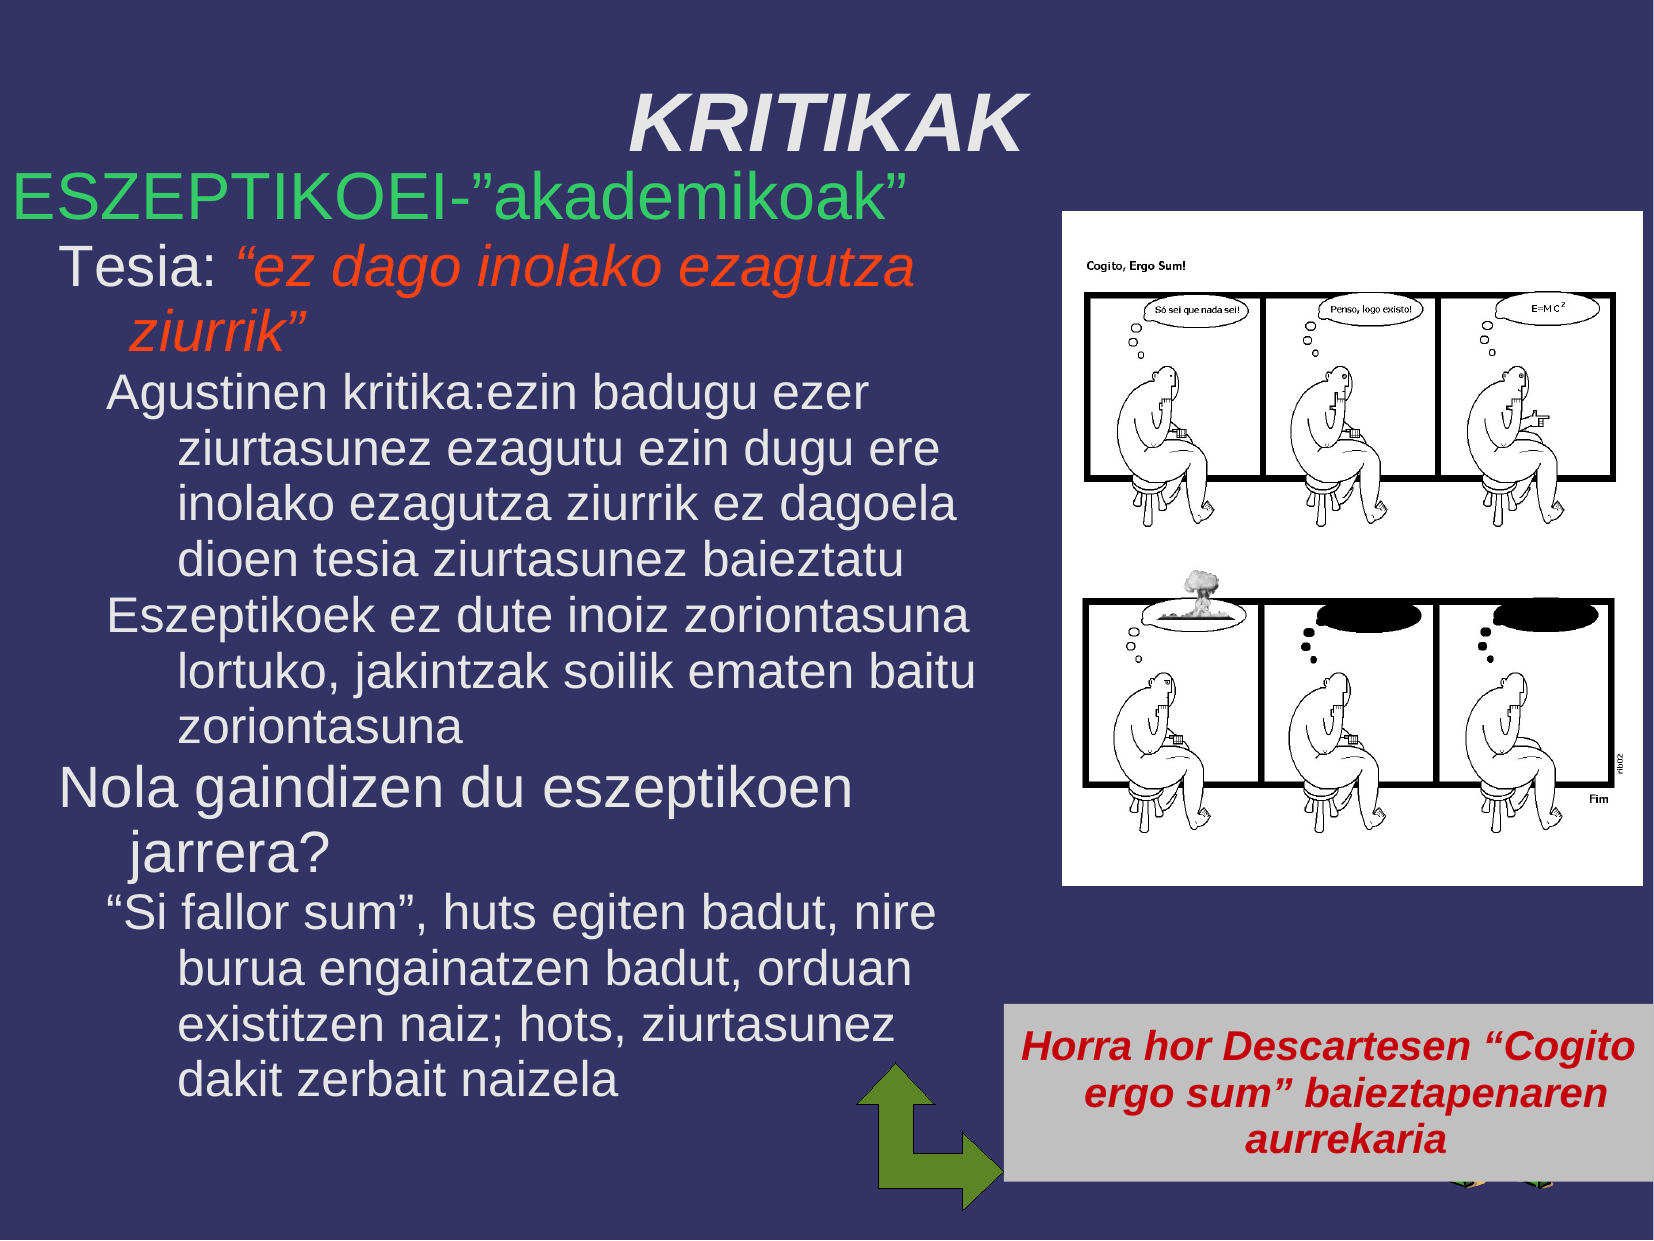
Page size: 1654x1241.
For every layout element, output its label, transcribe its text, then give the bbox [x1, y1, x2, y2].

title KRITIKAK [121, 19, 1534, 227]
title Horra hor Descartesen “Cogito ergo sum” baieztapenaren aurrekaria [1003, 1003, 1654, 1182]
text_box [856, 1062, 1003, 1211]
list ESZEPTIKOEI-”akademikoak” Tesia: “ez dago inolako ezagutza ziurrik” Agustinen kritika:ezin badugu ezer ziurtasunez ezagutu ezin dugu ere inolako ezagutza ziurrik ez dagoela dioen tesia ziurtasunez baieztatu Eszeptikoek ez dute inoiz zoriontasuna lortuko, jakintzak soilik ematen baitu zoriontasuna Nola gaindizen du eszeptikoen jarrera? “Si fallor sum”, huts egiten badut, nire burua engainatzen badut, orduan existitzen naiz; hots, ziurtasunez dakit zerbait naizela [0, 159, 1004, 1182]
picture [1062, 211, 1643, 886]
